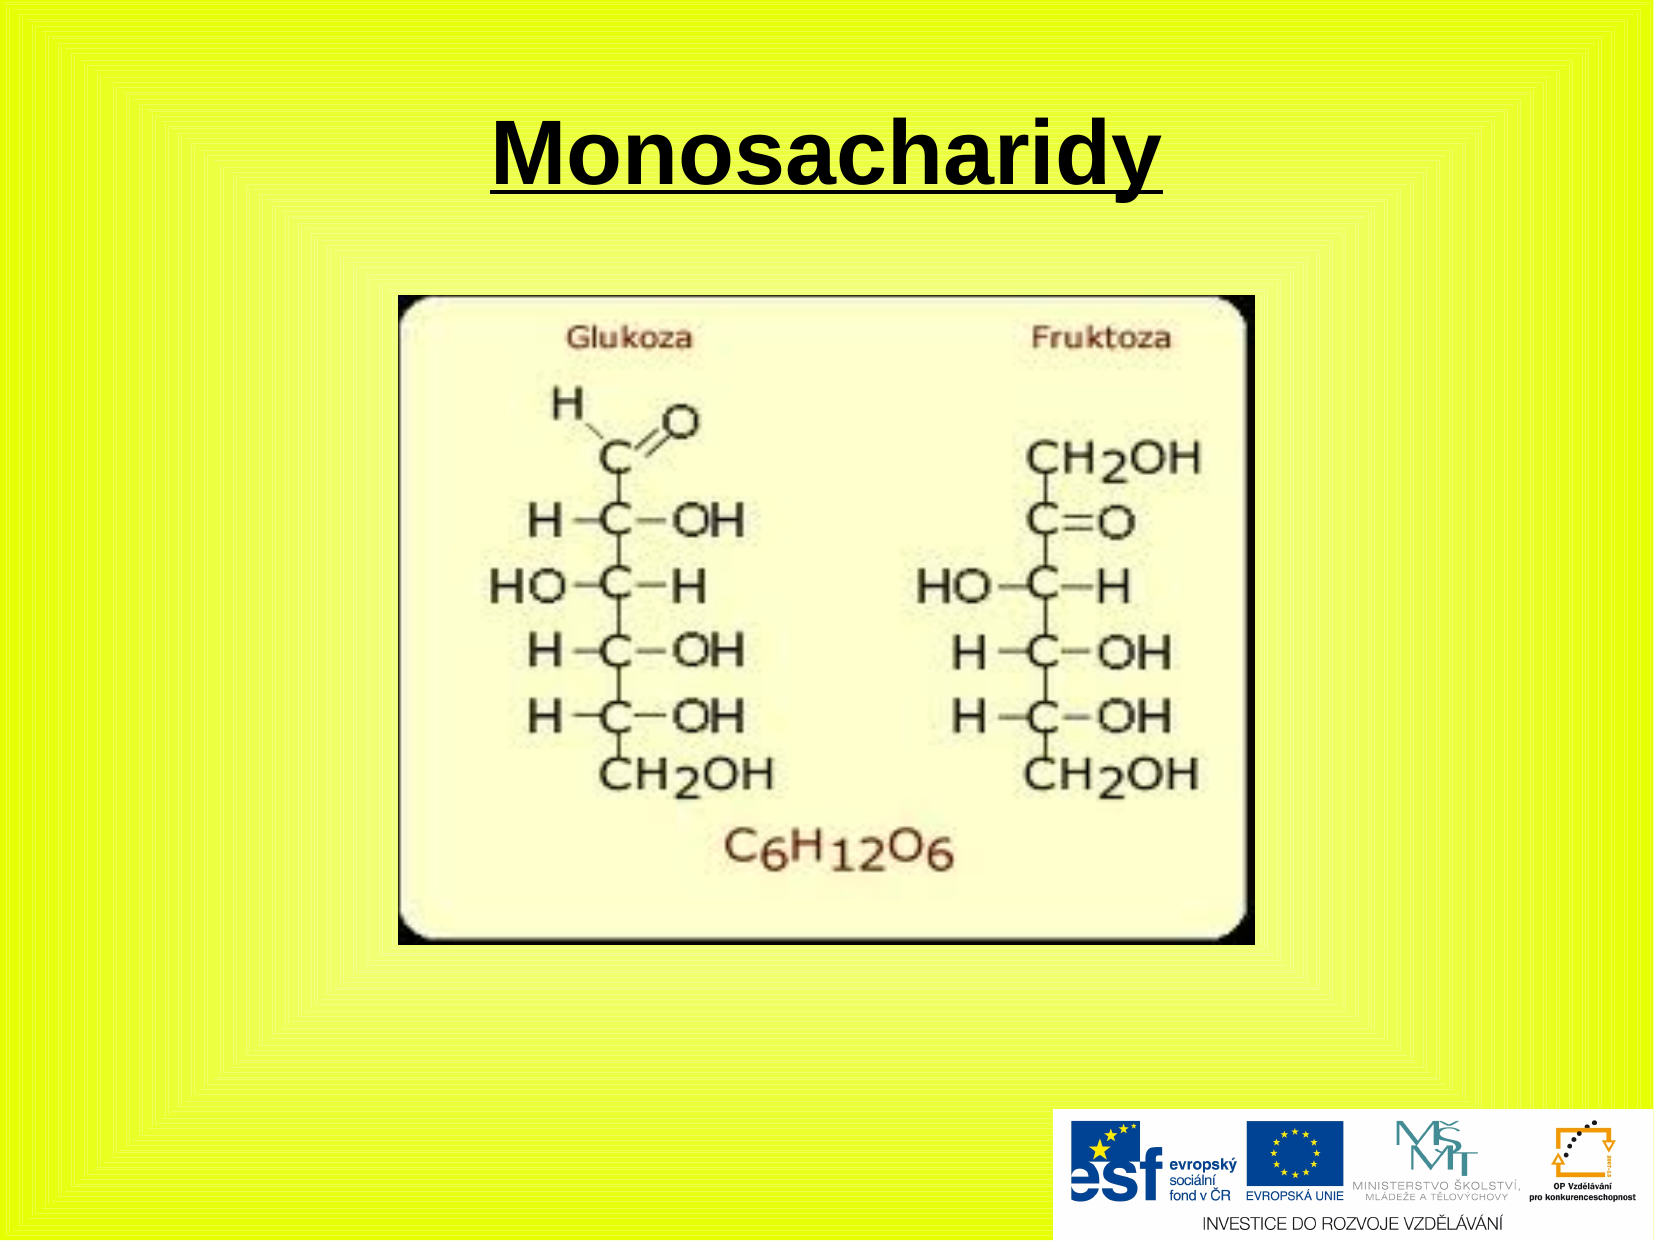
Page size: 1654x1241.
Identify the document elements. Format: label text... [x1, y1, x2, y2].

picture [398, 295, 1255, 945]
title Monosacharidy [82, 49, 1571, 257]
picture [1053, 1109, 1654, 1241]
